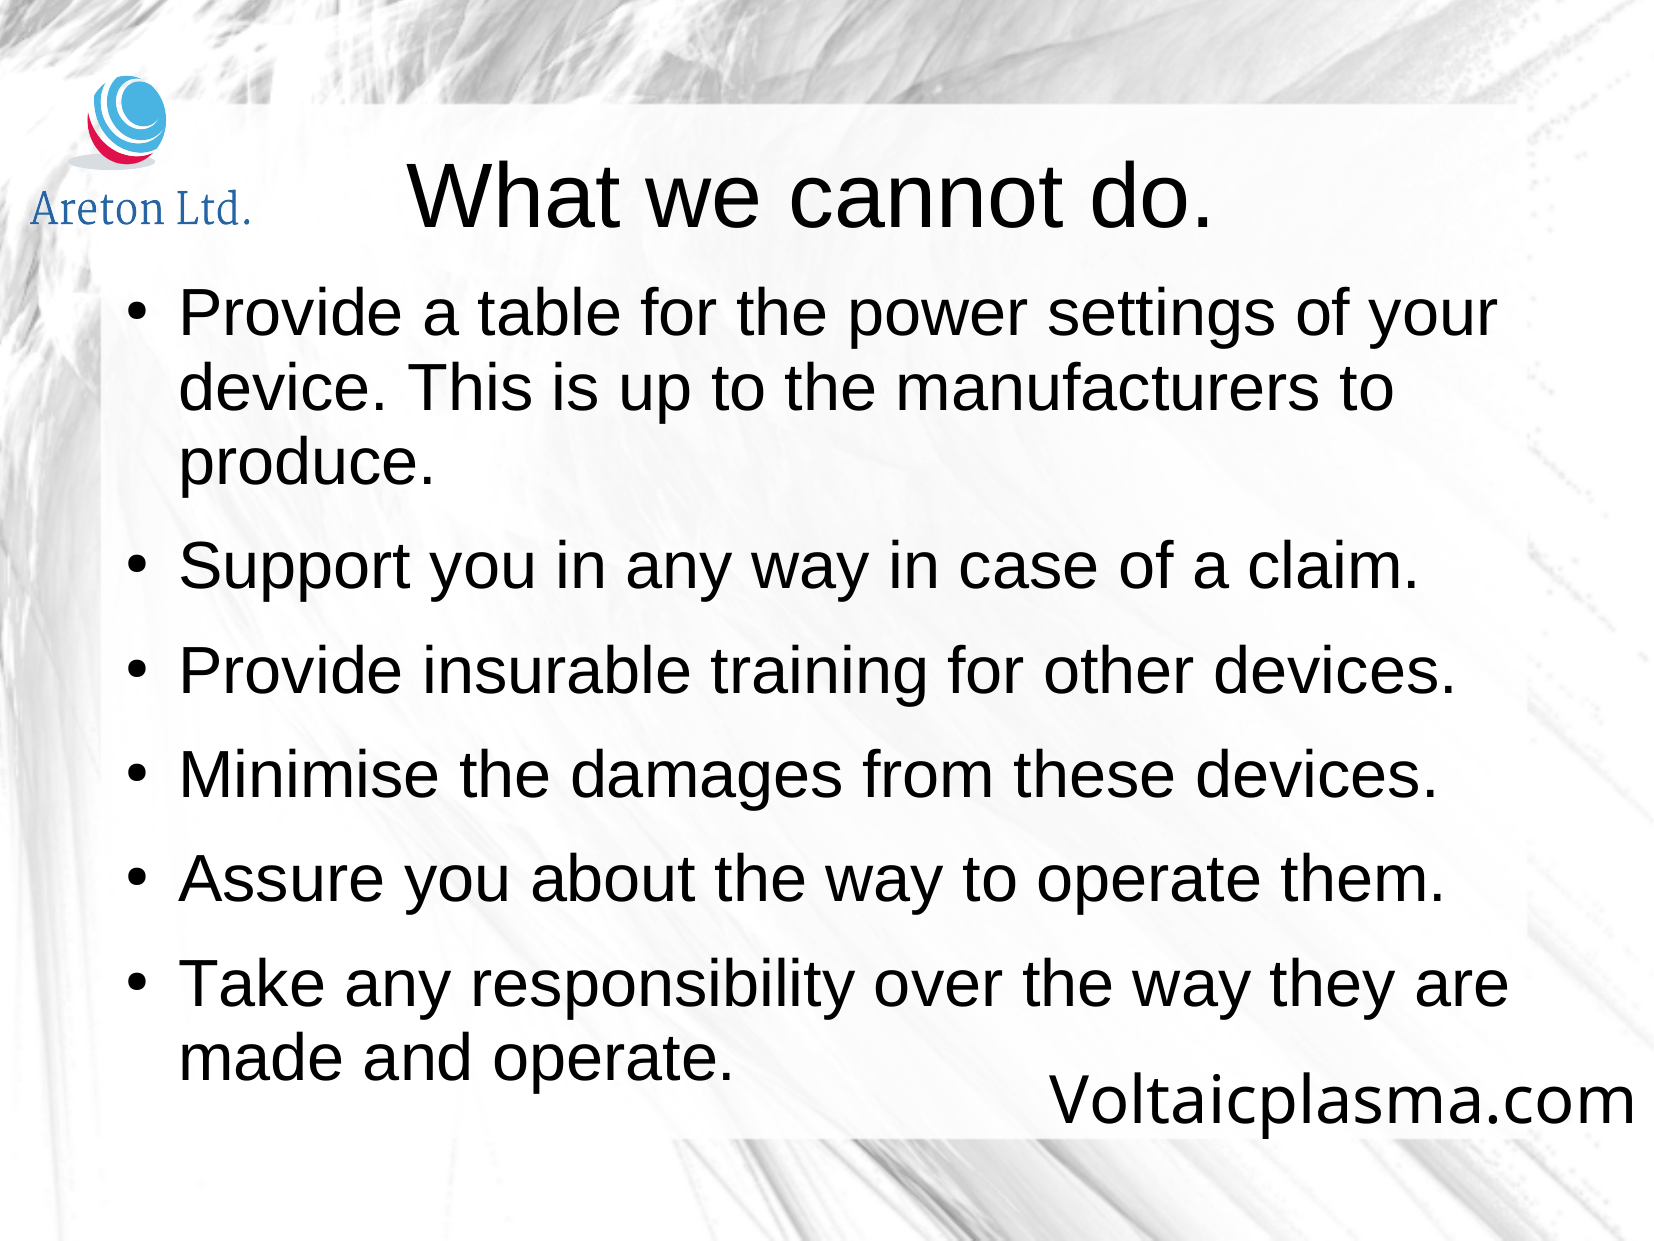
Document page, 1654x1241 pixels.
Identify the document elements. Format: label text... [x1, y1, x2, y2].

text_box Voltaicplasma.com [617, 784, 1654, 1241]
title What we cannot do. [316, 112, 1506, 274]
list Provide a table for the power settings of your device. This is up to the manufacturers to produce. Support you in any way in case of a claim. Provide insurable training for other devices. Minimise the damages from these devices. Assure you about the way to operate them. Take any responsibility over the way they are made and operate. [107, 274, 1561, 1215]
picture [0, 0, 1654, 1241]
